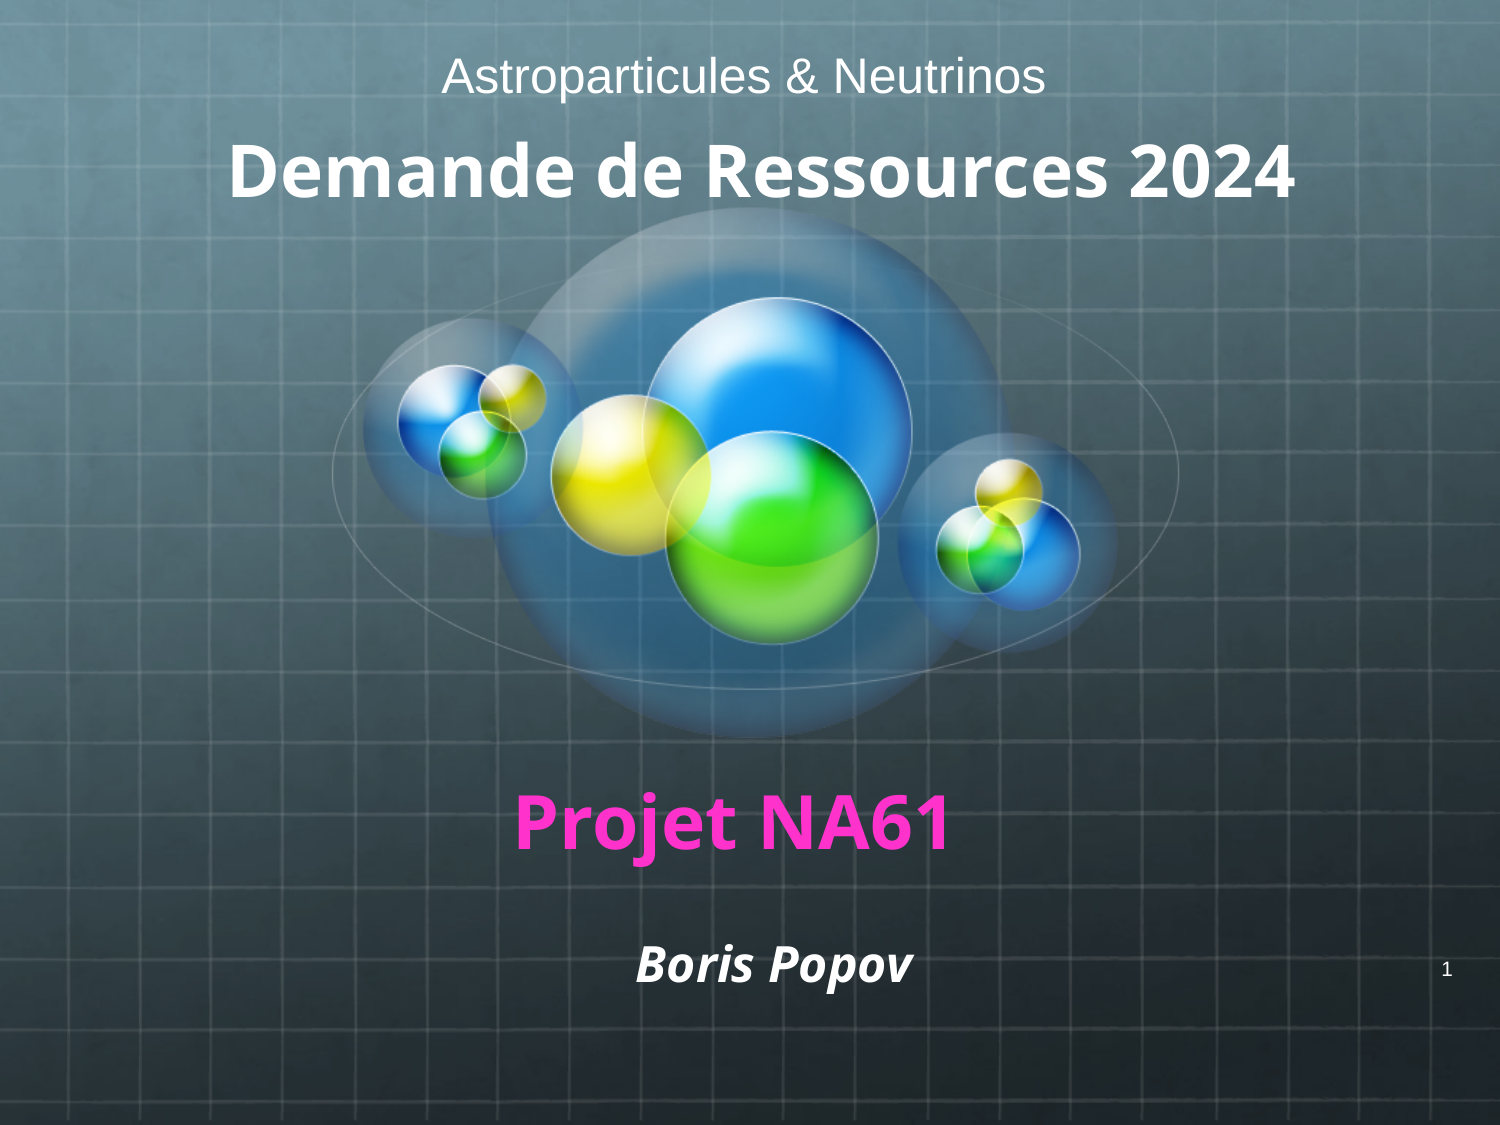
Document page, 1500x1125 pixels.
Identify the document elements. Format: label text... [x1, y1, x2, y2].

text_box <number> [1412, 938, 1500, 998]
text_box Boris Popov [136, 893, 1412, 1000]
text_box Demande de Ressources 2024 [123, 113, 1399, 220]
text_box Projet NA61 [219, 767, 1270, 893]
picture [0, 0, 1500, 1125]
